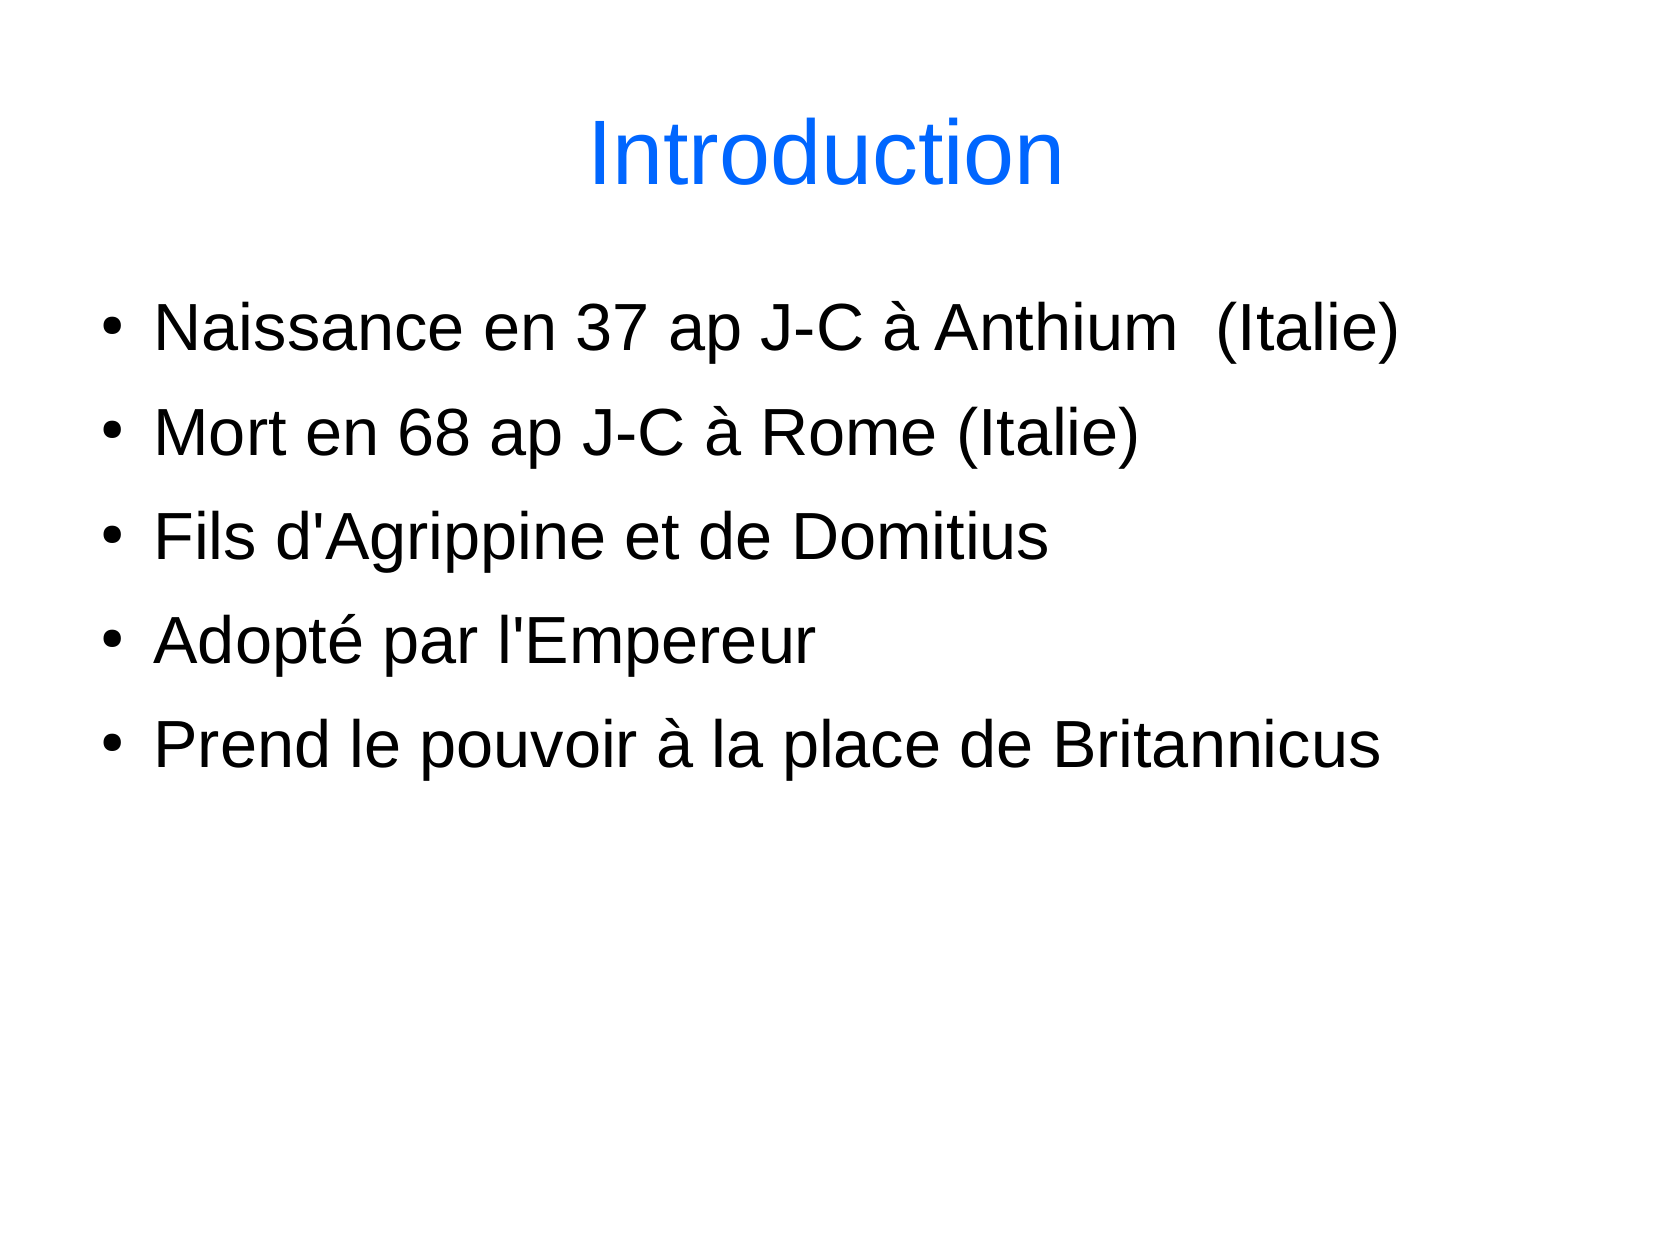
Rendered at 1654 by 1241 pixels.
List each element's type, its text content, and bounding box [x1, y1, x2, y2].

list Naissance en 37 ap J-C à Anthium (Italie) Mort en 68 ap J-C à Rome (Italie) Fils d'Agrippine et de Domitius Adopté par l'Empereur Prend le pouvoir à la place de Britannicus [82, 290, 1571, 1109]
title Introduction [82, 49, 1571, 257]
